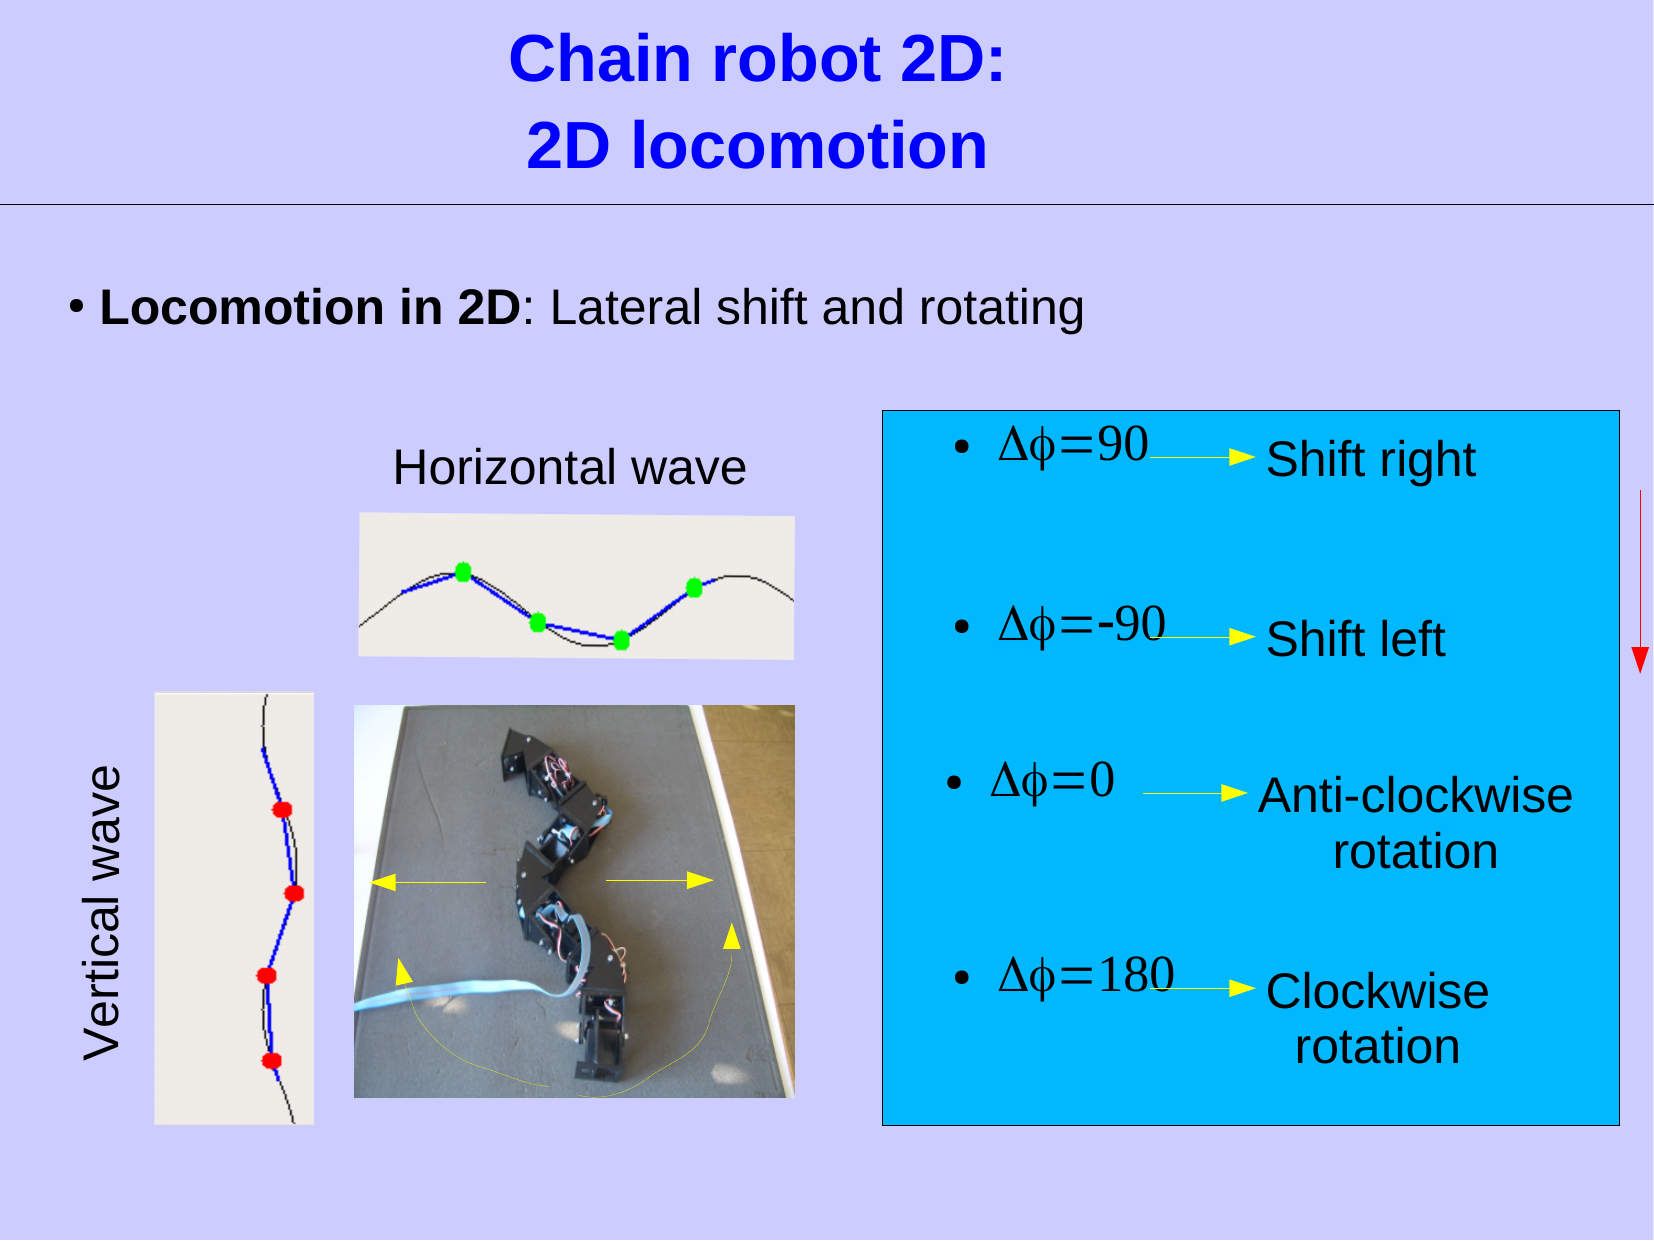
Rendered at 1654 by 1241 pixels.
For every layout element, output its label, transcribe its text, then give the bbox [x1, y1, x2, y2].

text_box [882, 410, 1620, 1126]
picture [358, 512, 795, 660]
text_box Horizontal wave [392, 439, 748, 496]
text_box Df=-90 [952, 604, 1152, 673]
picture [354, 705, 795, 1098]
text_box Df=180 [952, 955, 1149, 1024]
text_box Df=0 [944, 760, 1089, 829]
picture [154, 691, 314, 1125]
text_box Shift left [1265, 611, 1447, 668]
title Chain robot 2D: 2D locomotion [120, 0, 1396, 191]
text_box Shift right [1265, 431, 1478, 488]
text_box Locomotion in 2D: Lateral shift and rotating [67, 279, 1570, 358]
text_box Clockwise rotation [1265, 962, 1491, 1075]
text_box Df=90 [952, 424, 1123, 493]
text_box Vertical wave [73, 763, 131, 1062]
text_box Anti-clockwise rotation [1257, 767, 1575, 880]
